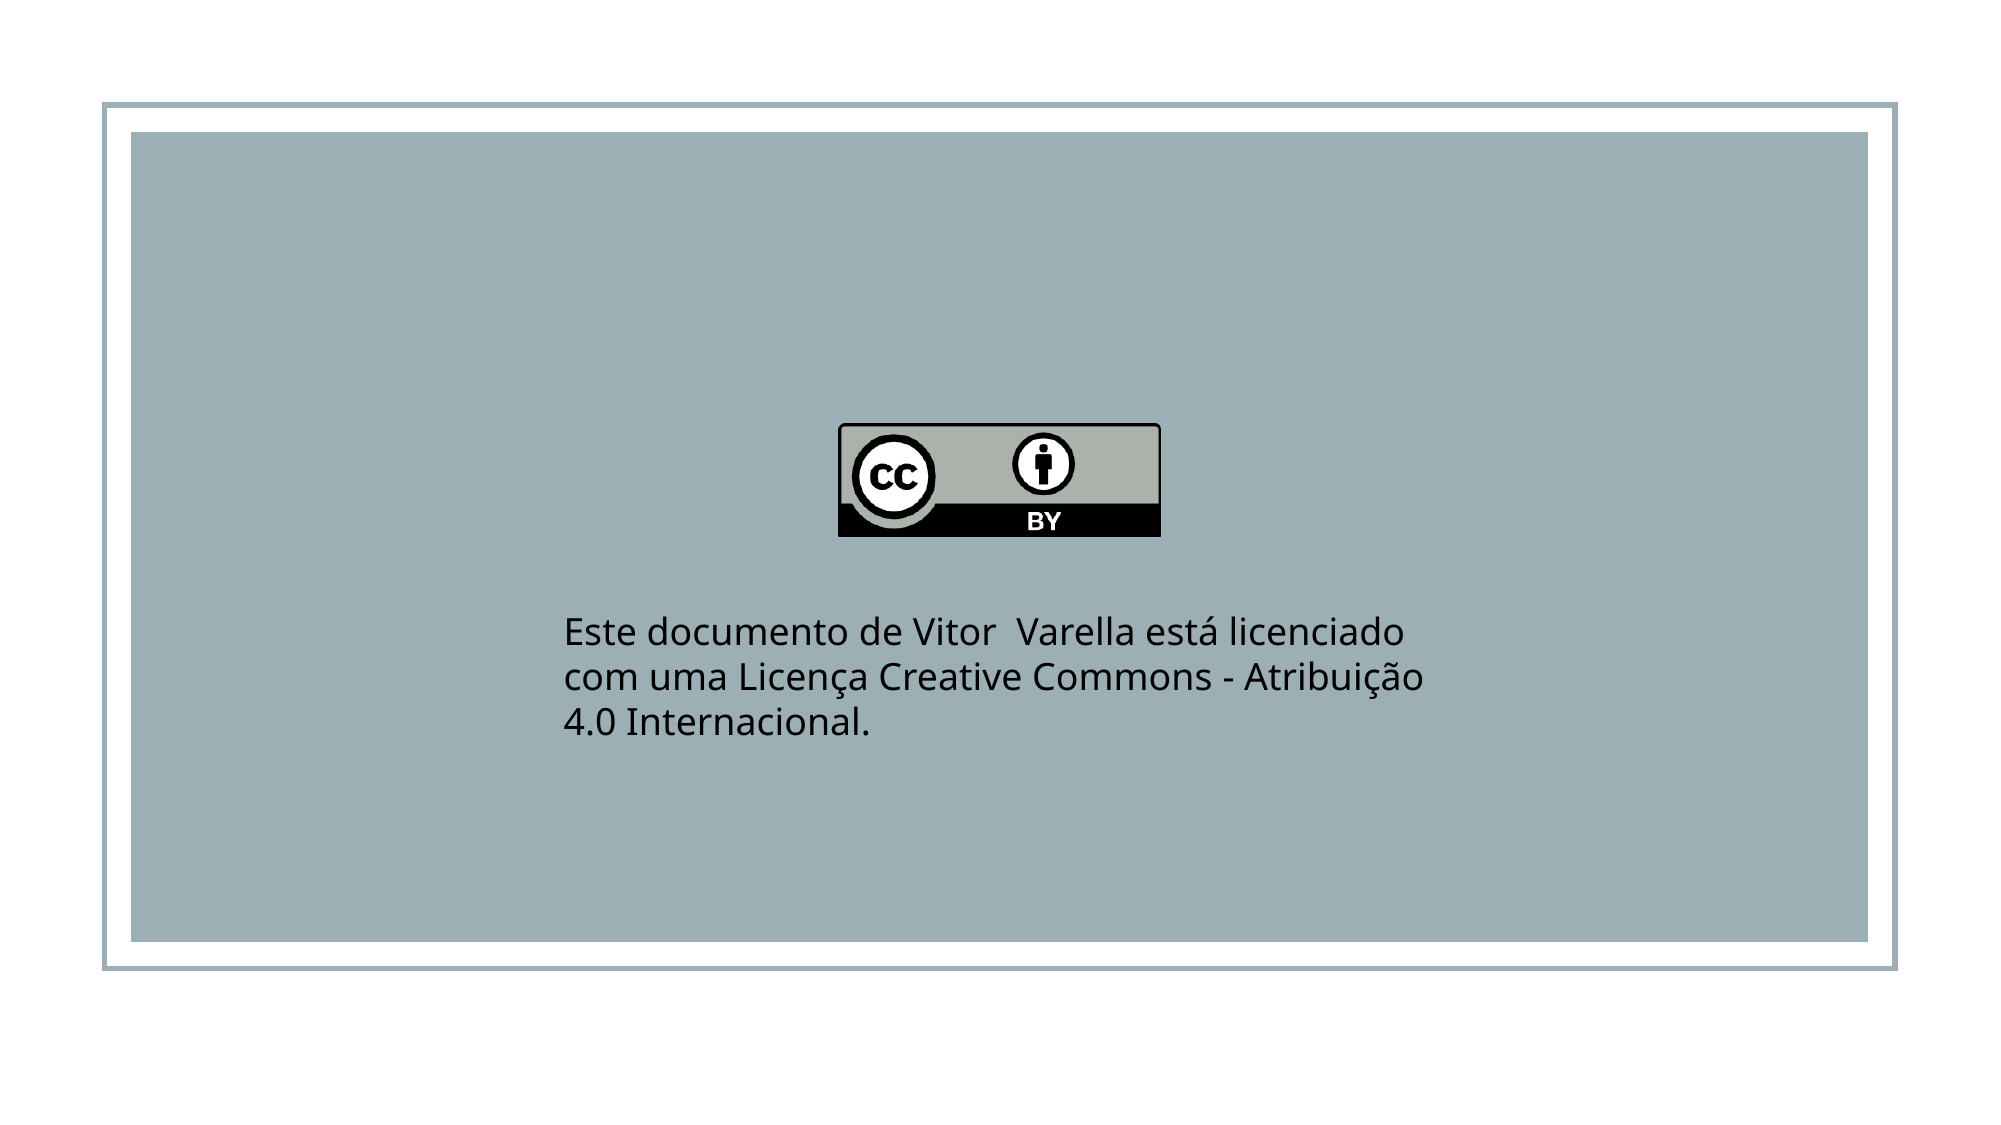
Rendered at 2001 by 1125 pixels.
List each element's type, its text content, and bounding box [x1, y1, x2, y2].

text_box [131, 132, 1868, 942]
text_box Este documento de Vitor Varella está licenciado com uma Licença Creative Commons - Atribuição 4.0 Internacional. [548, 600, 1463, 707]
picture [838, 423, 1161, 537]
